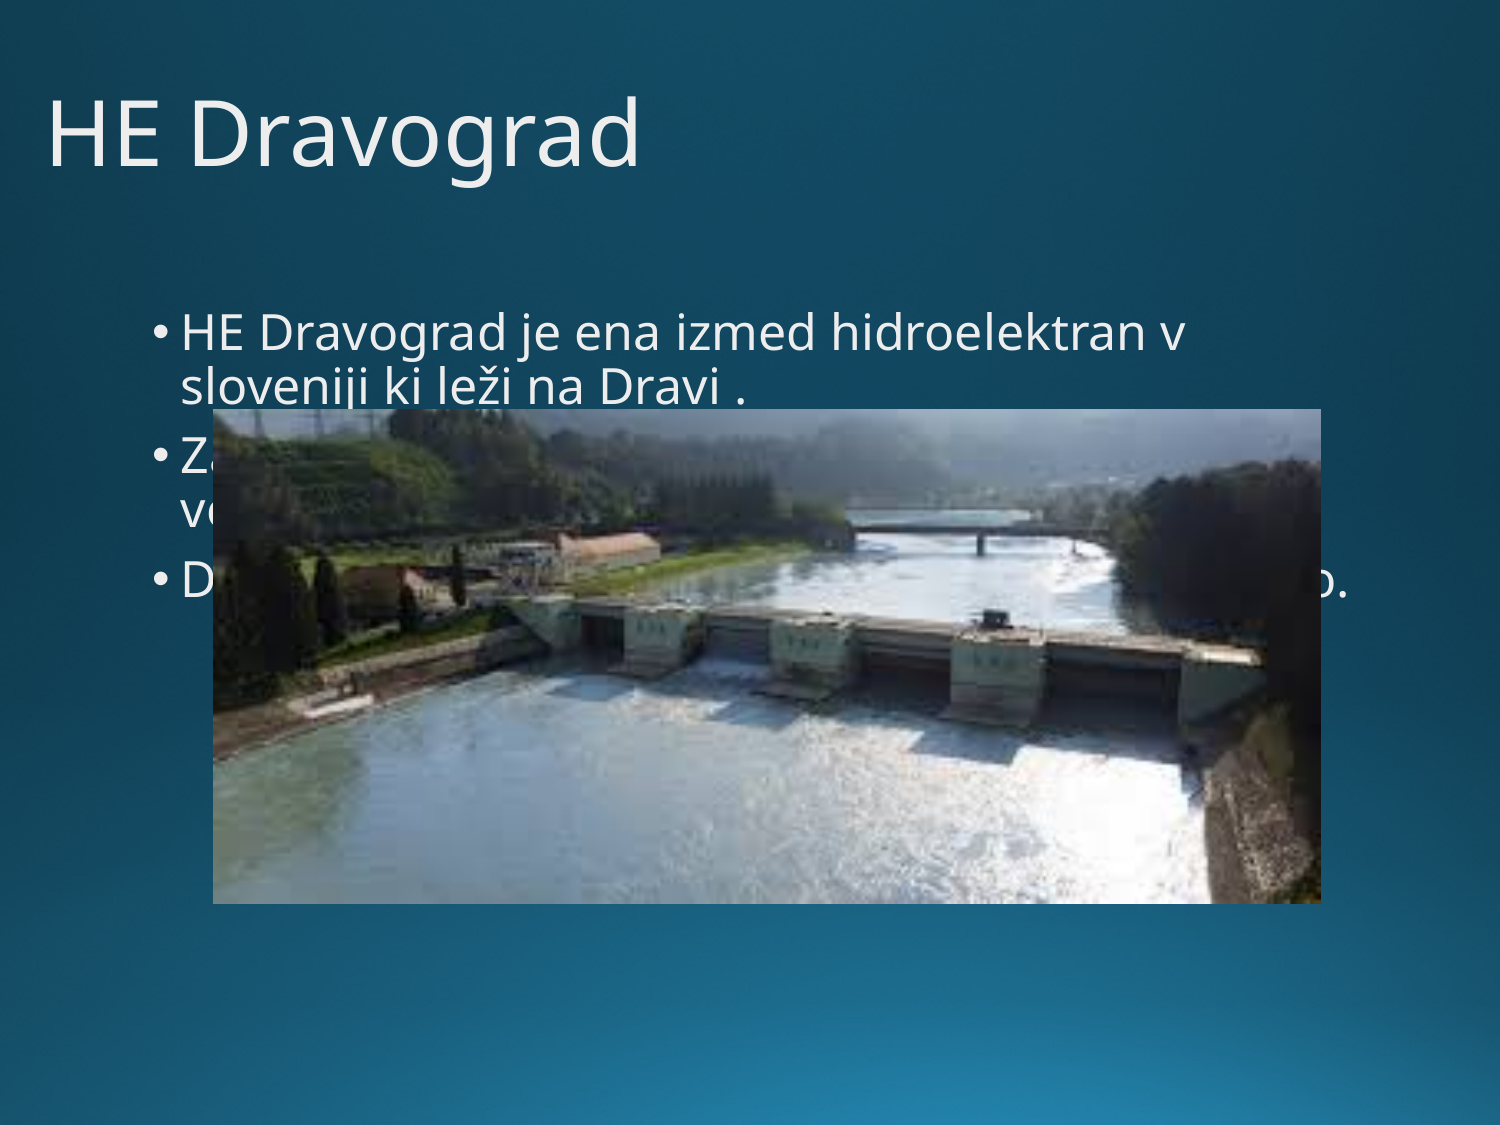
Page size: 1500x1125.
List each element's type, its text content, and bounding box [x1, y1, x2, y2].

title HE Dravograd [29, 42, 1380, 231]
picture [0, 0, 1500, 1125]
list HE Dravograd je ena izmed hidroelektran v sloveniji ki leži na Dravi . Začeli so jo graditi Nemci leta 1941 za potrebe vojaških industrij po elektriki . Dravogradsko jezero je umetno ustvarjeno jezero. [137, 299, 1397, 1014]
